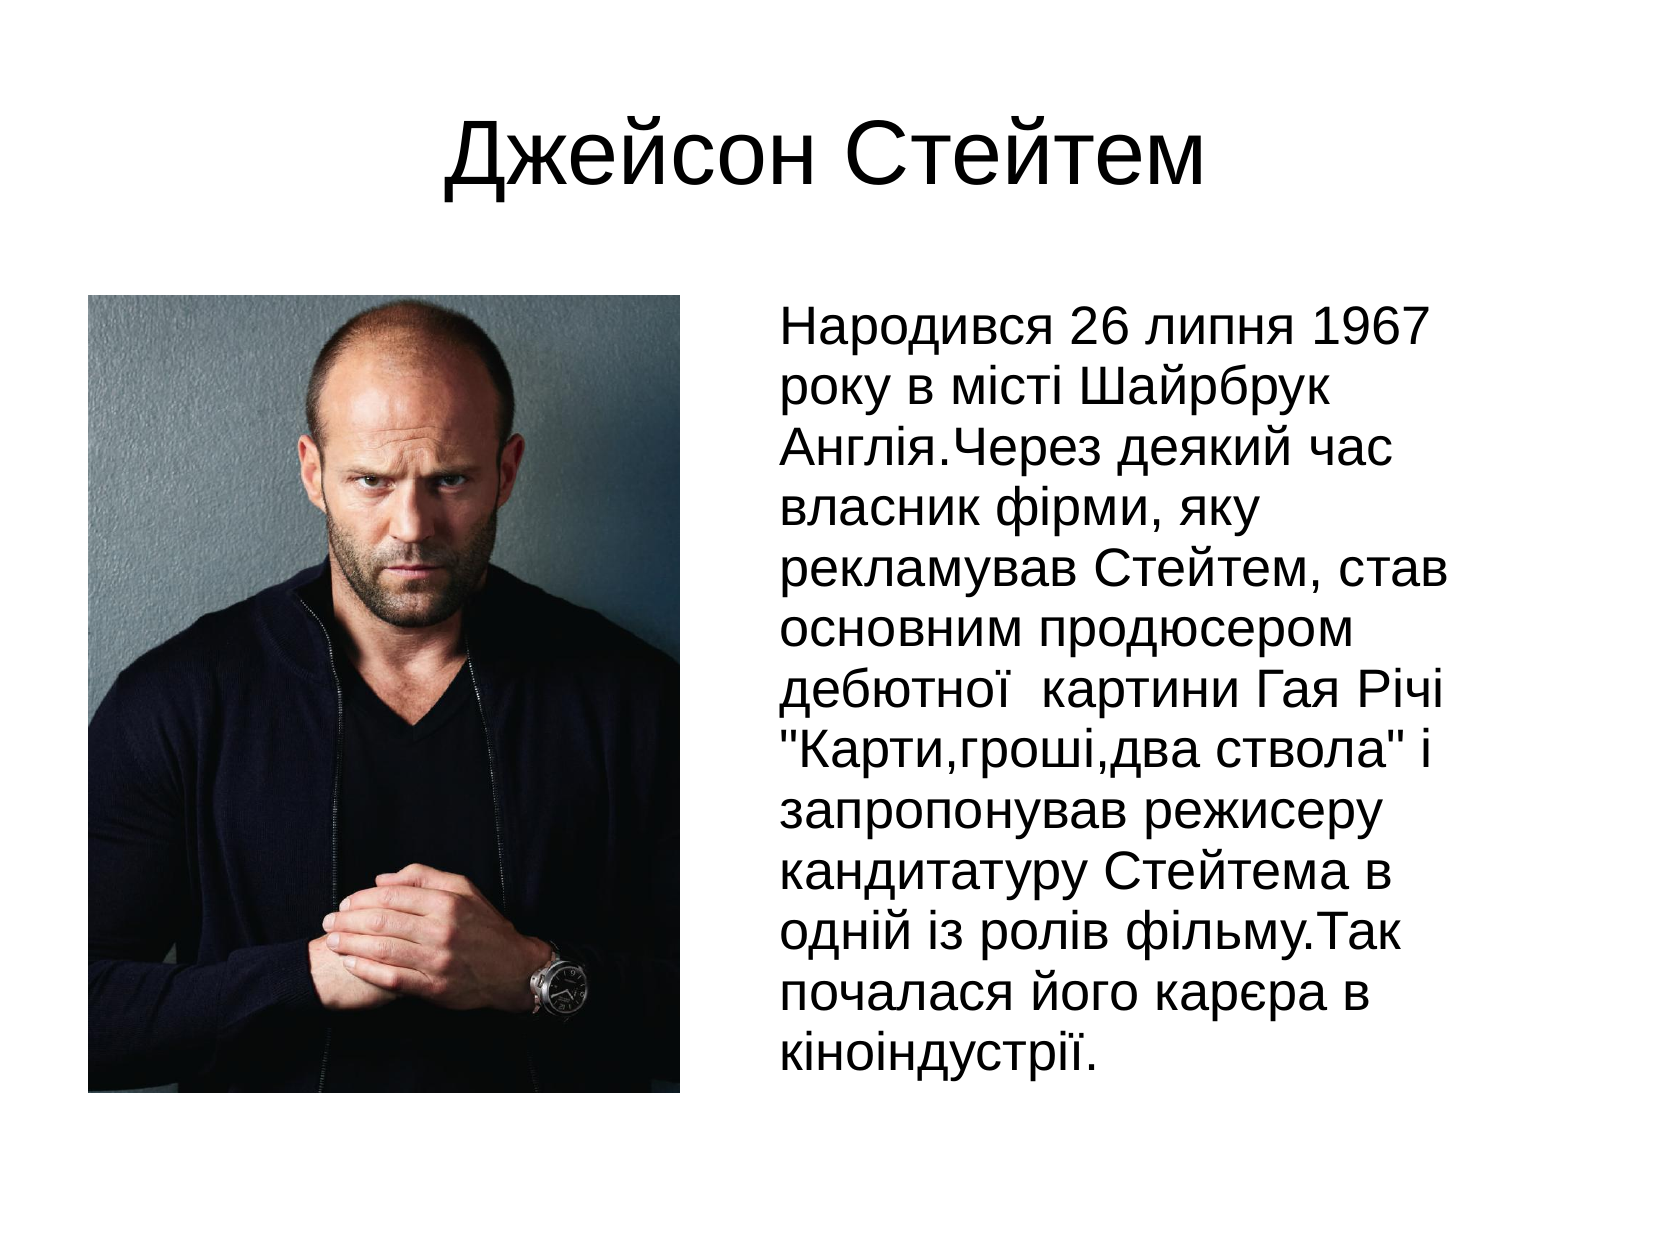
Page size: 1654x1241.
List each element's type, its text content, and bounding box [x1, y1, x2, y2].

picture [88, 295, 680, 1093]
title Джейсон Стейтем [82, 49, 1571, 257]
list Народився 26 липня 1967 року в місті Шайрбрук Англія.Через деякий час власник фірми, яку рекламував Стейтем, став основним продюсером дебютної картини Гая Річі "Карти,гроші,два ствола" і запропонував режисеру кандитатуру Стейтема в одній із ролів фільму.Так почалася його карєра в кіноіндустрії. [708, 295, 1536, 1187]
